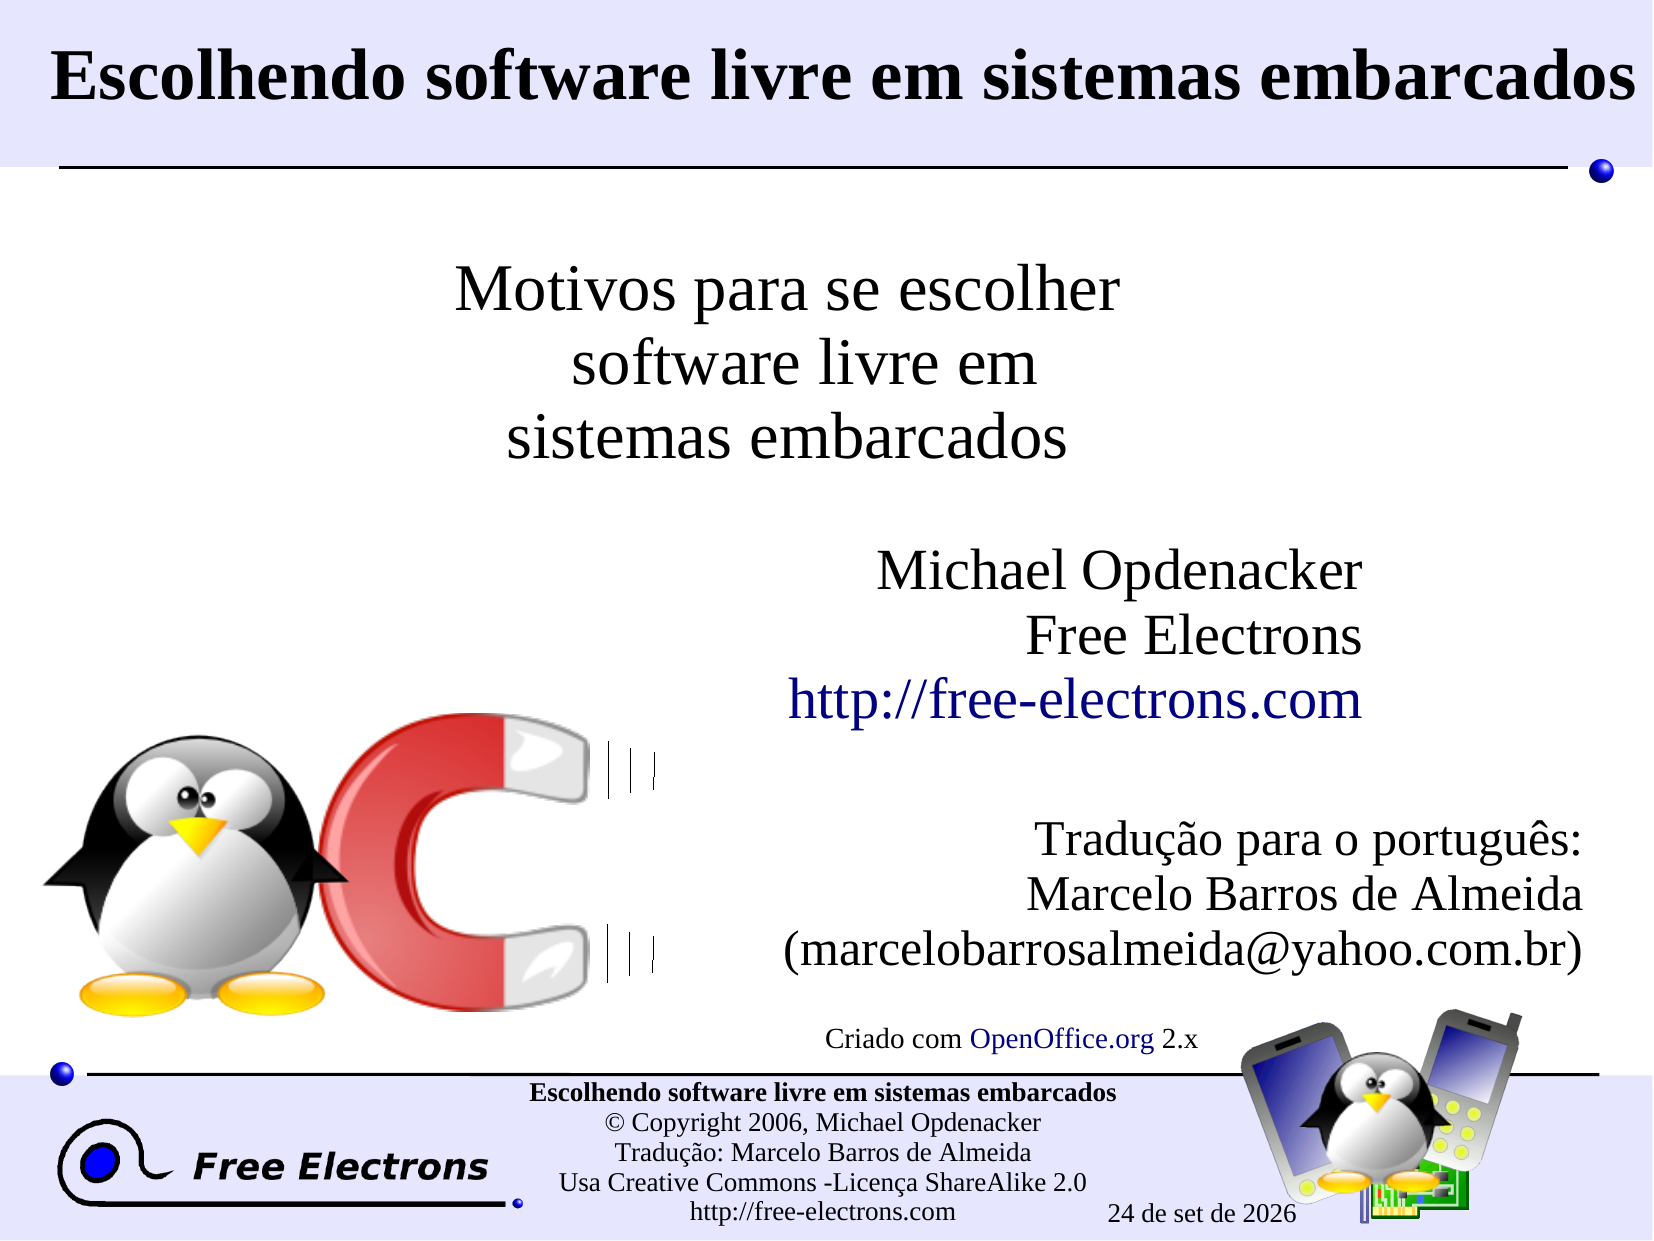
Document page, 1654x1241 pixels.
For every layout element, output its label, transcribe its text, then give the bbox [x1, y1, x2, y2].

text_box Tradução para o português: Marcelo Barros de Almeida (marcelobarrosalmeida@yahoo.com.br) [771, 810, 1653, 1057]
picture [1227, 1057, 1523, 1241]
title Escolhendo software livre em sistemas embarcados [0, 18, 1653, 132]
picture [40, 713, 590, 1018]
picture [50, 1108, 527, 1216]
subtitle Motivos para se escolher software livre em sistemas embarcados Michael Opdenacker Free Electrons http://free-electrons.com [177, 228, 1364, 754]
